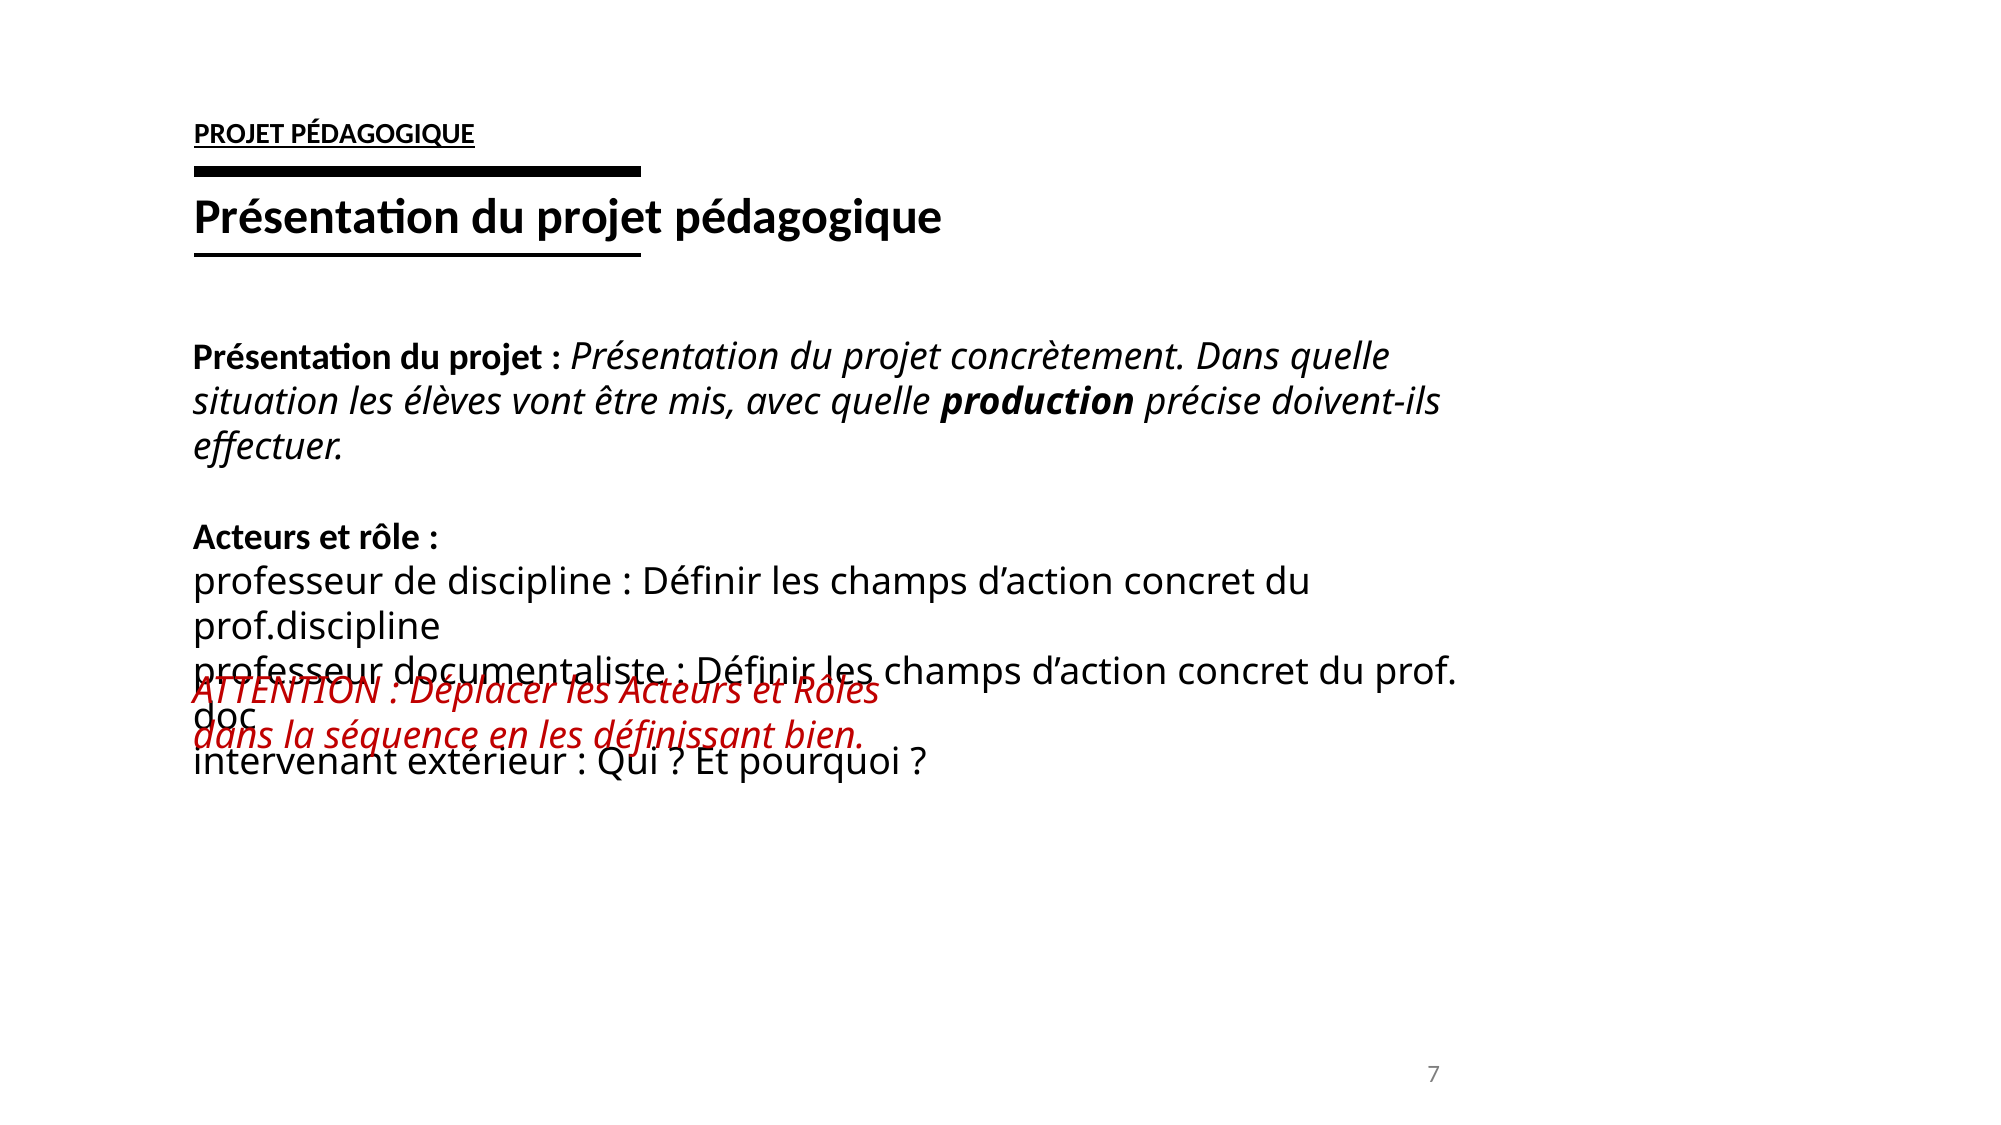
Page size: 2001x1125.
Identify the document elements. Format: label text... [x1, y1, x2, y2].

text_box PROJET PÉDAGOGIQUE [194, 114, 478, 150]
text_box Présentation du projet pédagogique [194, 183, 952, 245]
text_box ATTENTION : Déplacer les Acteurs et Rôles dans la séquence en les définissant bien. [192, 658, 943, 765]
title Présentation du projet : Présentation du projet concrètement. Dans quelle situation les élèves vont être mis, avec quelle production précise doivent-ils effectuer. Acteurs et rôle : professeur de discipline : Définir les champs d’action concret du prof.discipline professeur documentaliste : Définir les champs d’action concret du prof. doc intervenant extérieur : Qui ? Et pourquoi ? [192, 324, 1493, 659]
text_box [1412, 1042, 1863, 1103]
